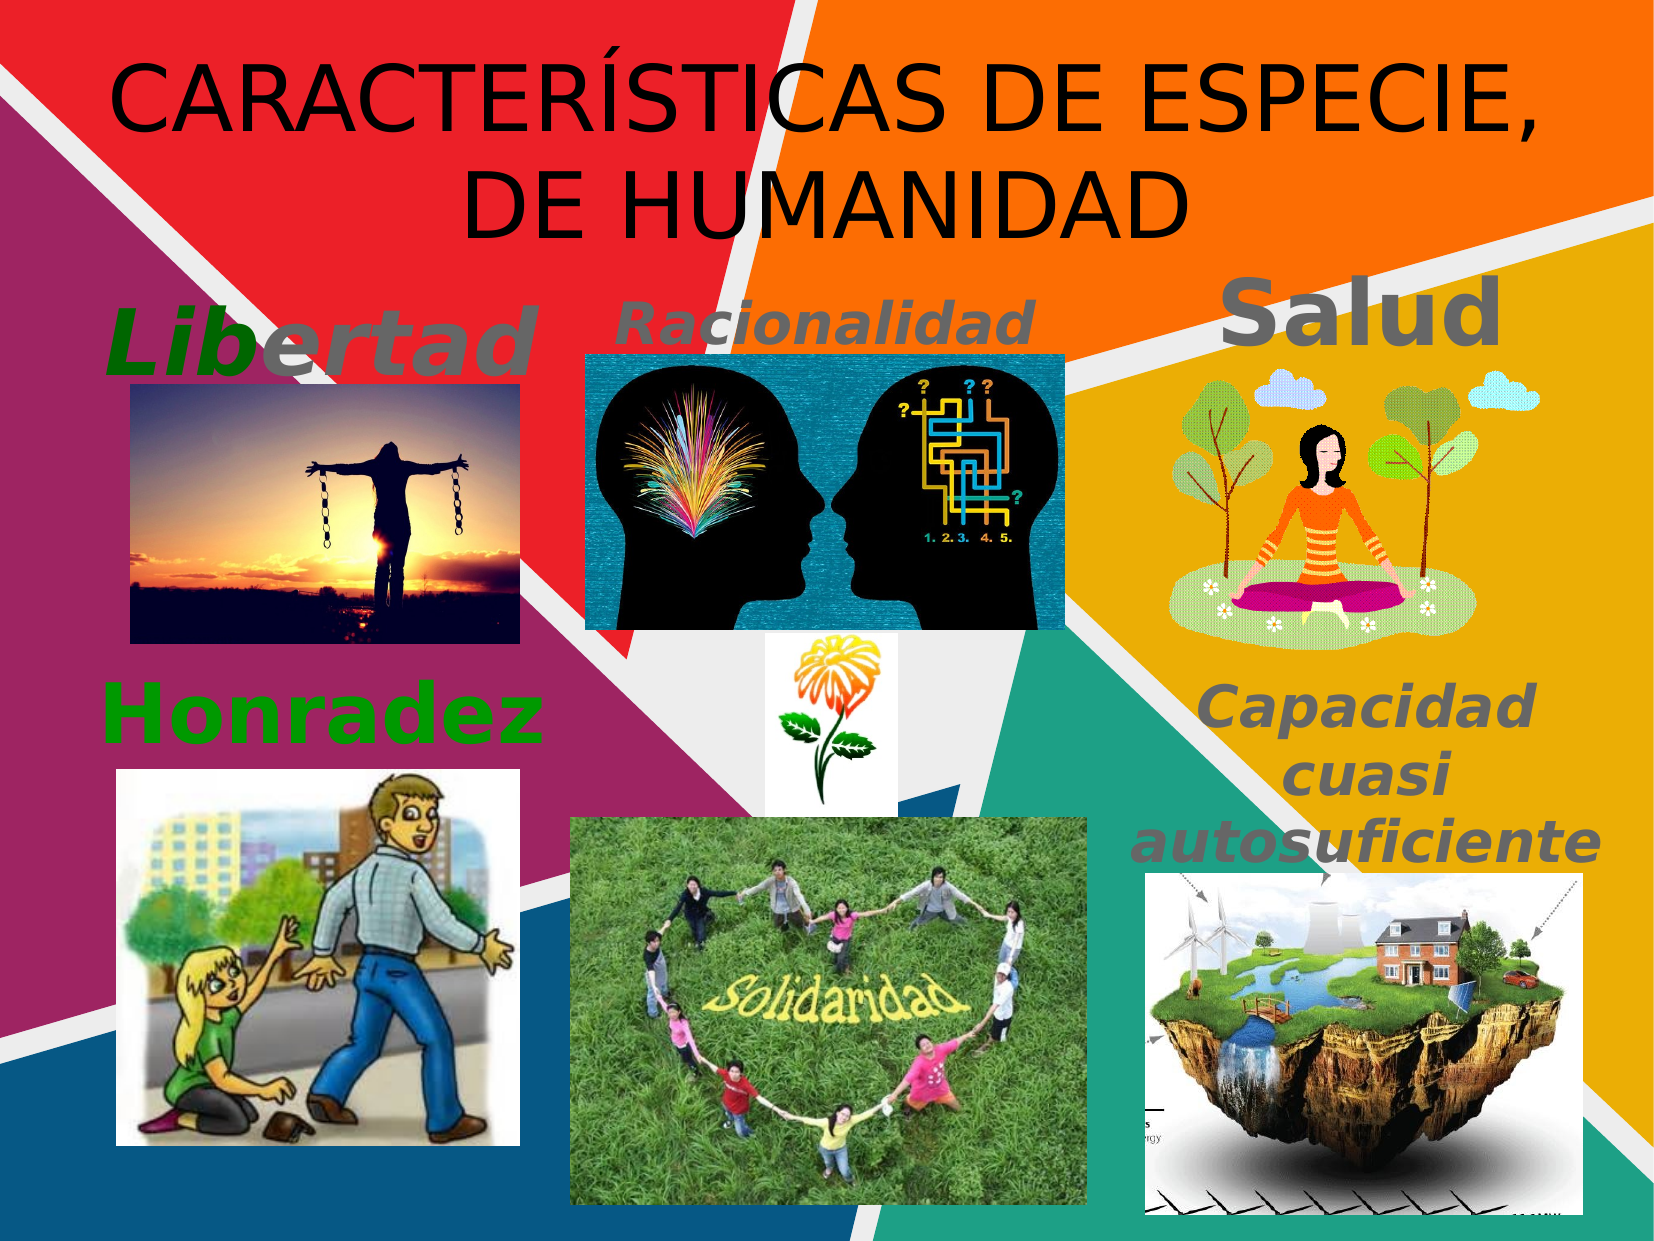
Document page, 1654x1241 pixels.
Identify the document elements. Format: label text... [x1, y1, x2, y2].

list Salud [1122, 260, 1602, 604]
list Capacidad cuasi autosuficiente [1127, 673, 1607, 1017]
list Honradez [82, 665, 562, 1009]
title CARACTERÍSTICAS DE ESPECIE, DE HUMANIDAD [82, 45, 1571, 261]
picture [130, 384, 520, 644]
picture [829, 363, 1062, 630]
picture [116, 769, 520, 1146]
picture [1169, 604, 1540, 650]
picture [570, 633, 1087, 1205]
picture [1145, 1017, 1583, 1215]
picture [596, 364, 825, 630]
list Racionalidad [585, 630, 1065, 634]
list Libertad [82, 290, 562, 634]
list Racionalidad [585, 290, 1065, 354]
